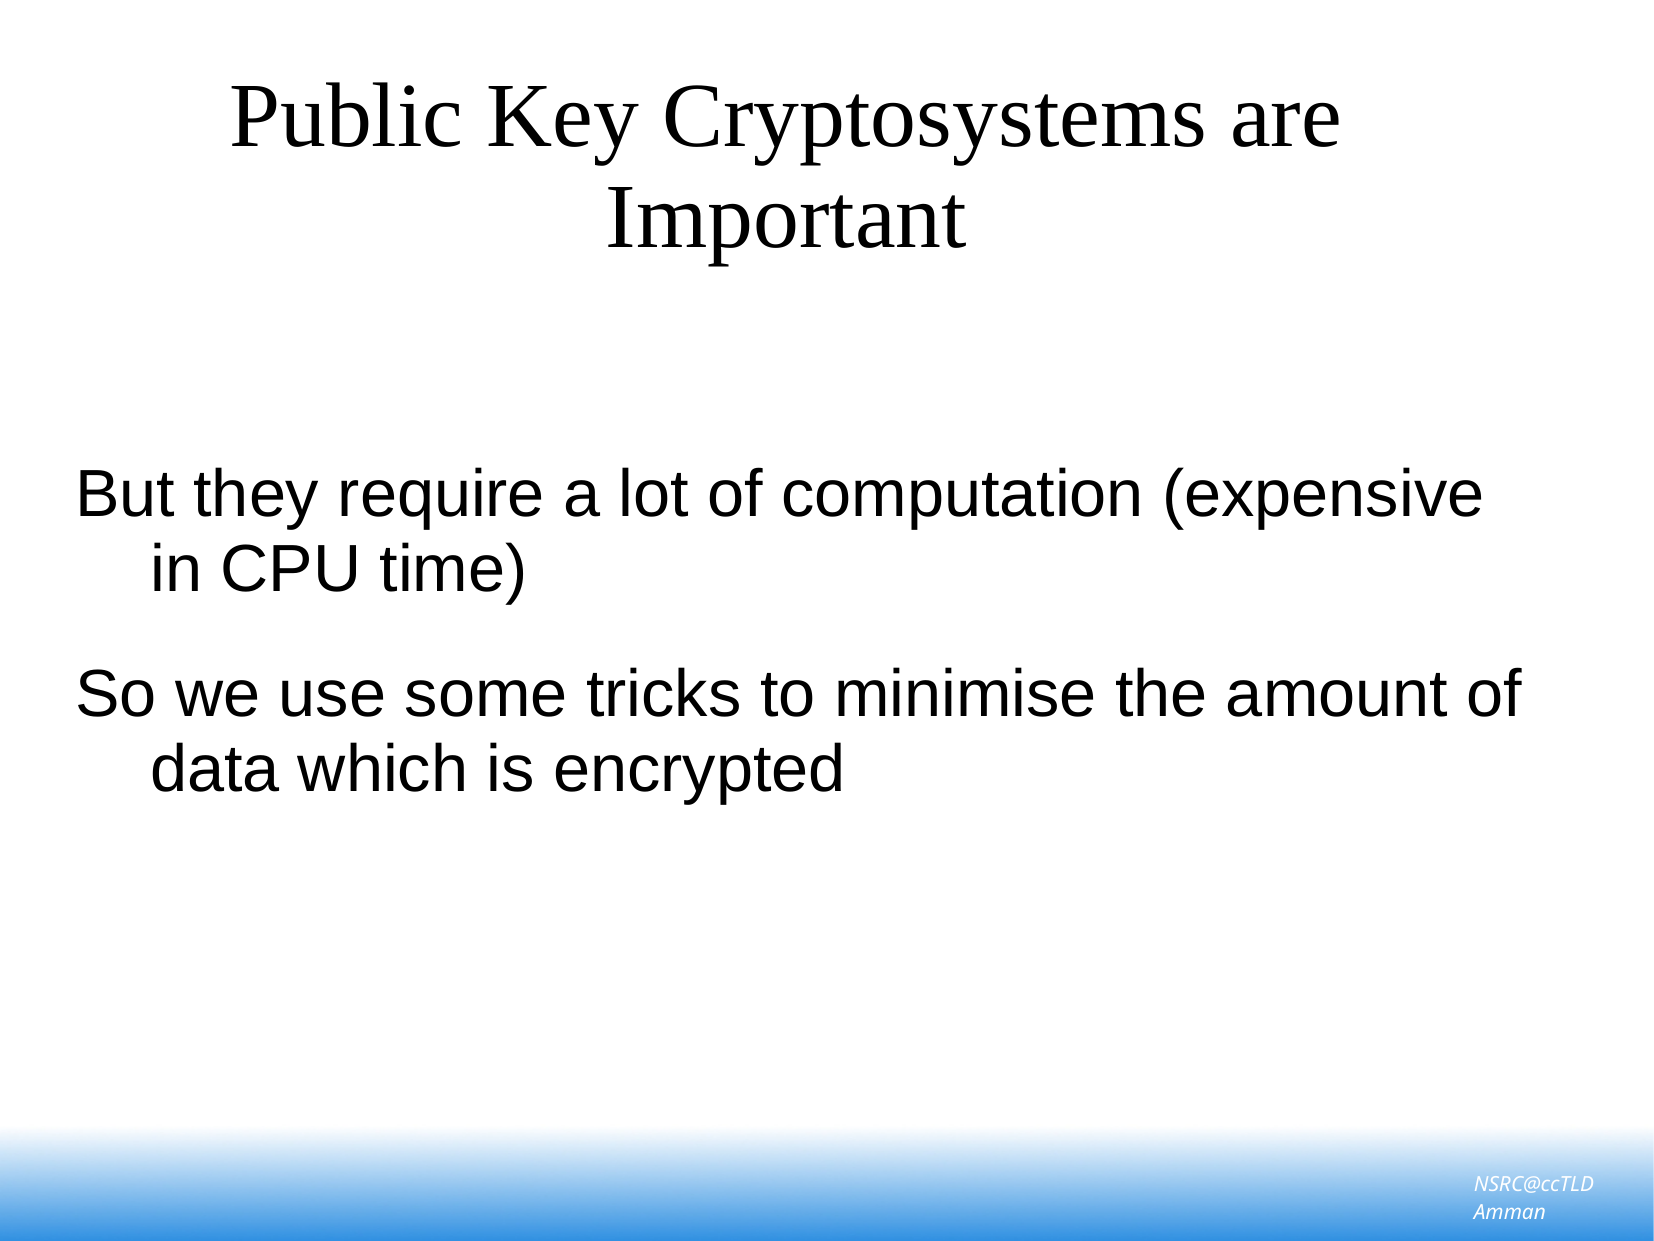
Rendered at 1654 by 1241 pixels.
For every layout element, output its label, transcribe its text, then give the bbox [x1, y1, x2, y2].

picture [0, 1124, 1654, 1241]
title Public Key Cryptosystems are Important [145, 64, 1428, 296]
list But they require a lot of computation (expensive in CPU time) So we use some tricks to minimise the amount of data which is encrypted [75, 456, 1554, 848]
